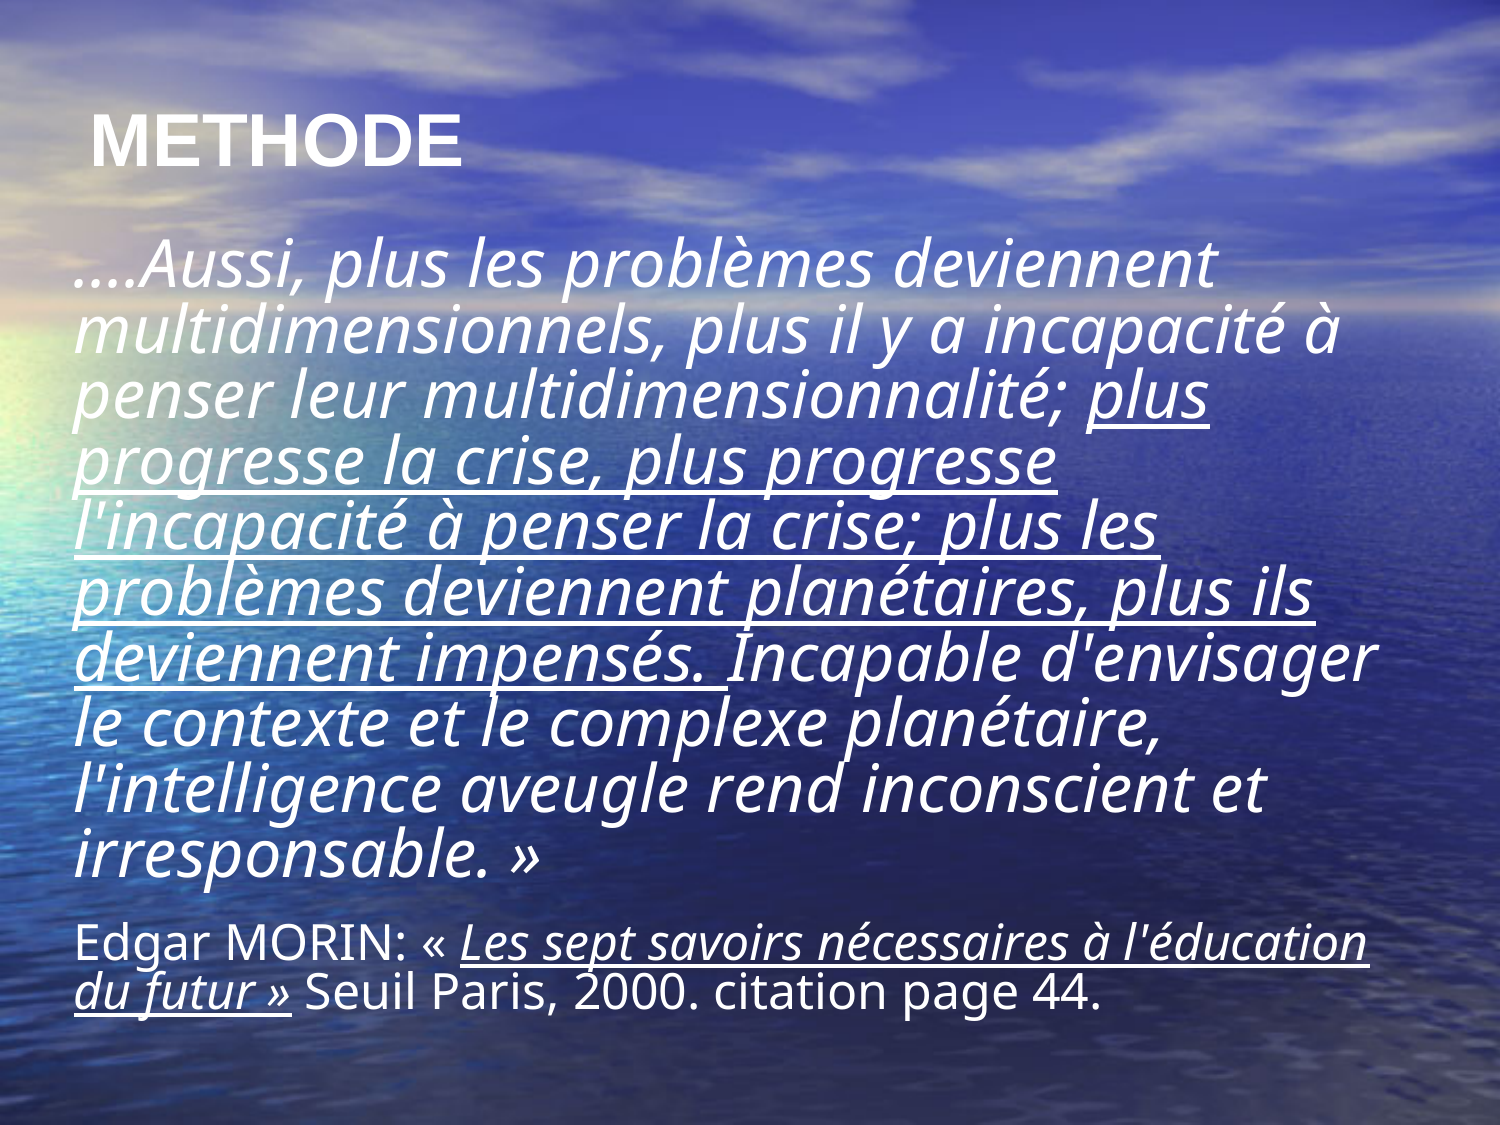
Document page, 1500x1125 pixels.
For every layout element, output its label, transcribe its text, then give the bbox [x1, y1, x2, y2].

title METHODE [74, 52, 1425, 225]
text_box ....Aussi, plus les problèmes deviennent multidimensionnels, plus il y a incapacité à penser leur multidimensionnalité; plus progresse la crise, plus progresse l'incapacité à penser la crise; plus les problèmes deviennent planétaires, plus ils deviennent impensés. Incapable d'envisager le contexte et le complexe planétaire, l'intelligence aveugle rend inconscient et irresponsable. » Edgar MORIN: « Les sept savoirs nécessaires à l'éducation du futur » Seuil Paris, 2000. citation page 44. [59, 216, 1409, 991]
picture [0, 0, 1500, 1125]
